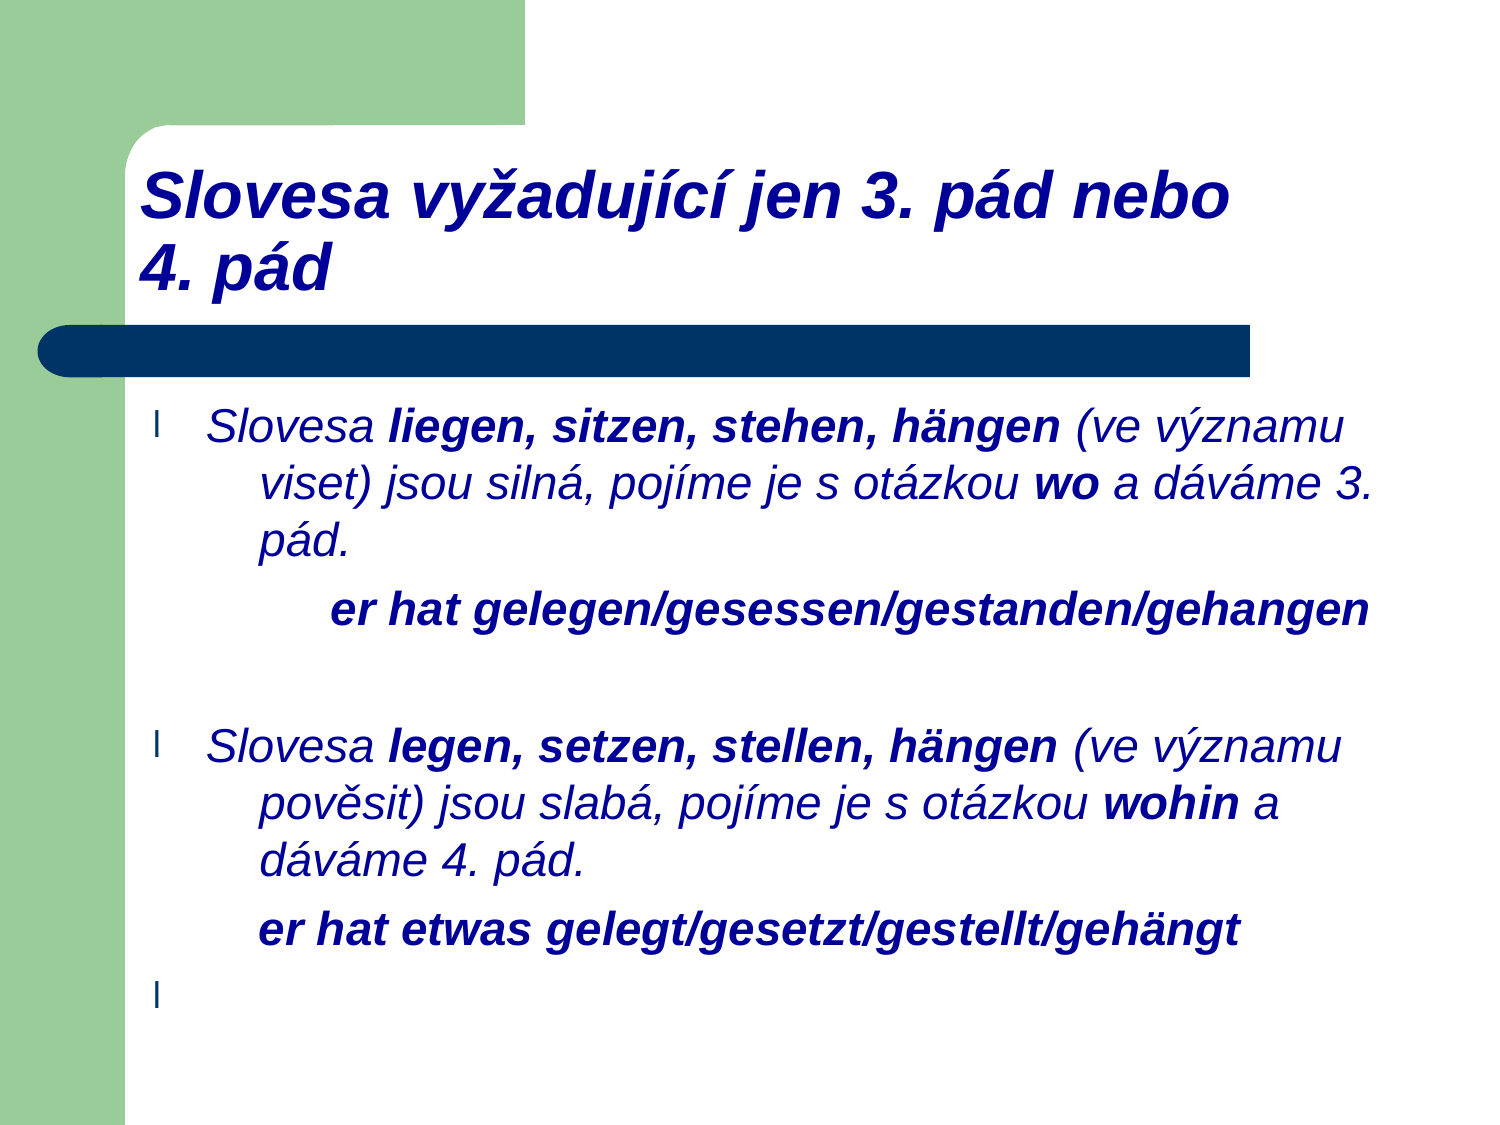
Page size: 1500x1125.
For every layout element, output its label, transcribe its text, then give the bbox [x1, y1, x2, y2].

list Slovesa liegen, sitzen, stehen, hängen (ve významu viset) jsou silná, pojíme je s otázkou wo a dáváme 3. pád. er hat gelegen/gesessen/gestanden/gehangen Slovesa legen, setzen, stellen, hängen (ve významu pověsit) jsou slabá, pojíme je s otázkou wohin a dáváme 4. pád. er hat etwas gelegt/gesetzt/gestellt/gehängt [137, 387, 1400, 999]
title Slovesa vyžadující jen 3. pád nebo 4. pád [125, 125, 1426, 313]
